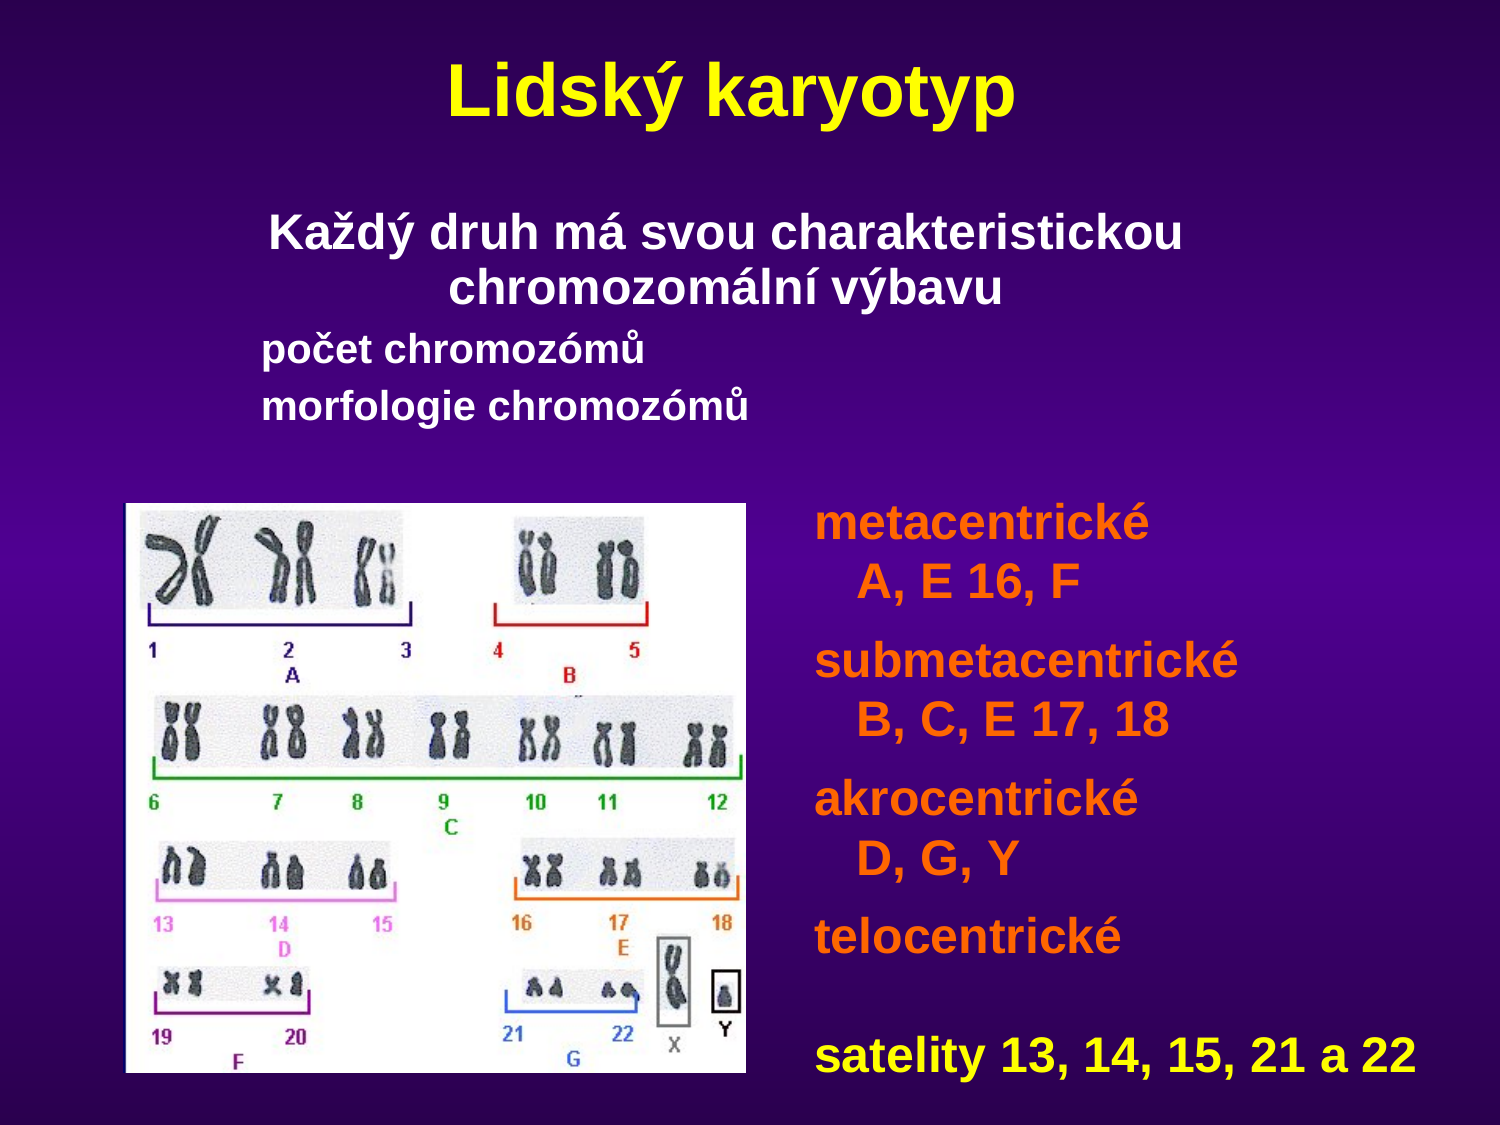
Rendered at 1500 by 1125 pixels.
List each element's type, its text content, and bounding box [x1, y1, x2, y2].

picture [123, 503, 746, 1073]
title Lidský karyotyp [76, 37, 1388, 143]
list Každý druh má svou charakteristickou chromozomální výbavu počet chromozómů morfologie chromozómů [112, 196, 1341, 492]
text_box metacentrické A, E 16, F submetacentrické B, C, E 17, 18 akrocentrické D, G, Y telocentrické satelity 13, 14, 15, 21 a 22 [785, 509, 1500, 1086]
